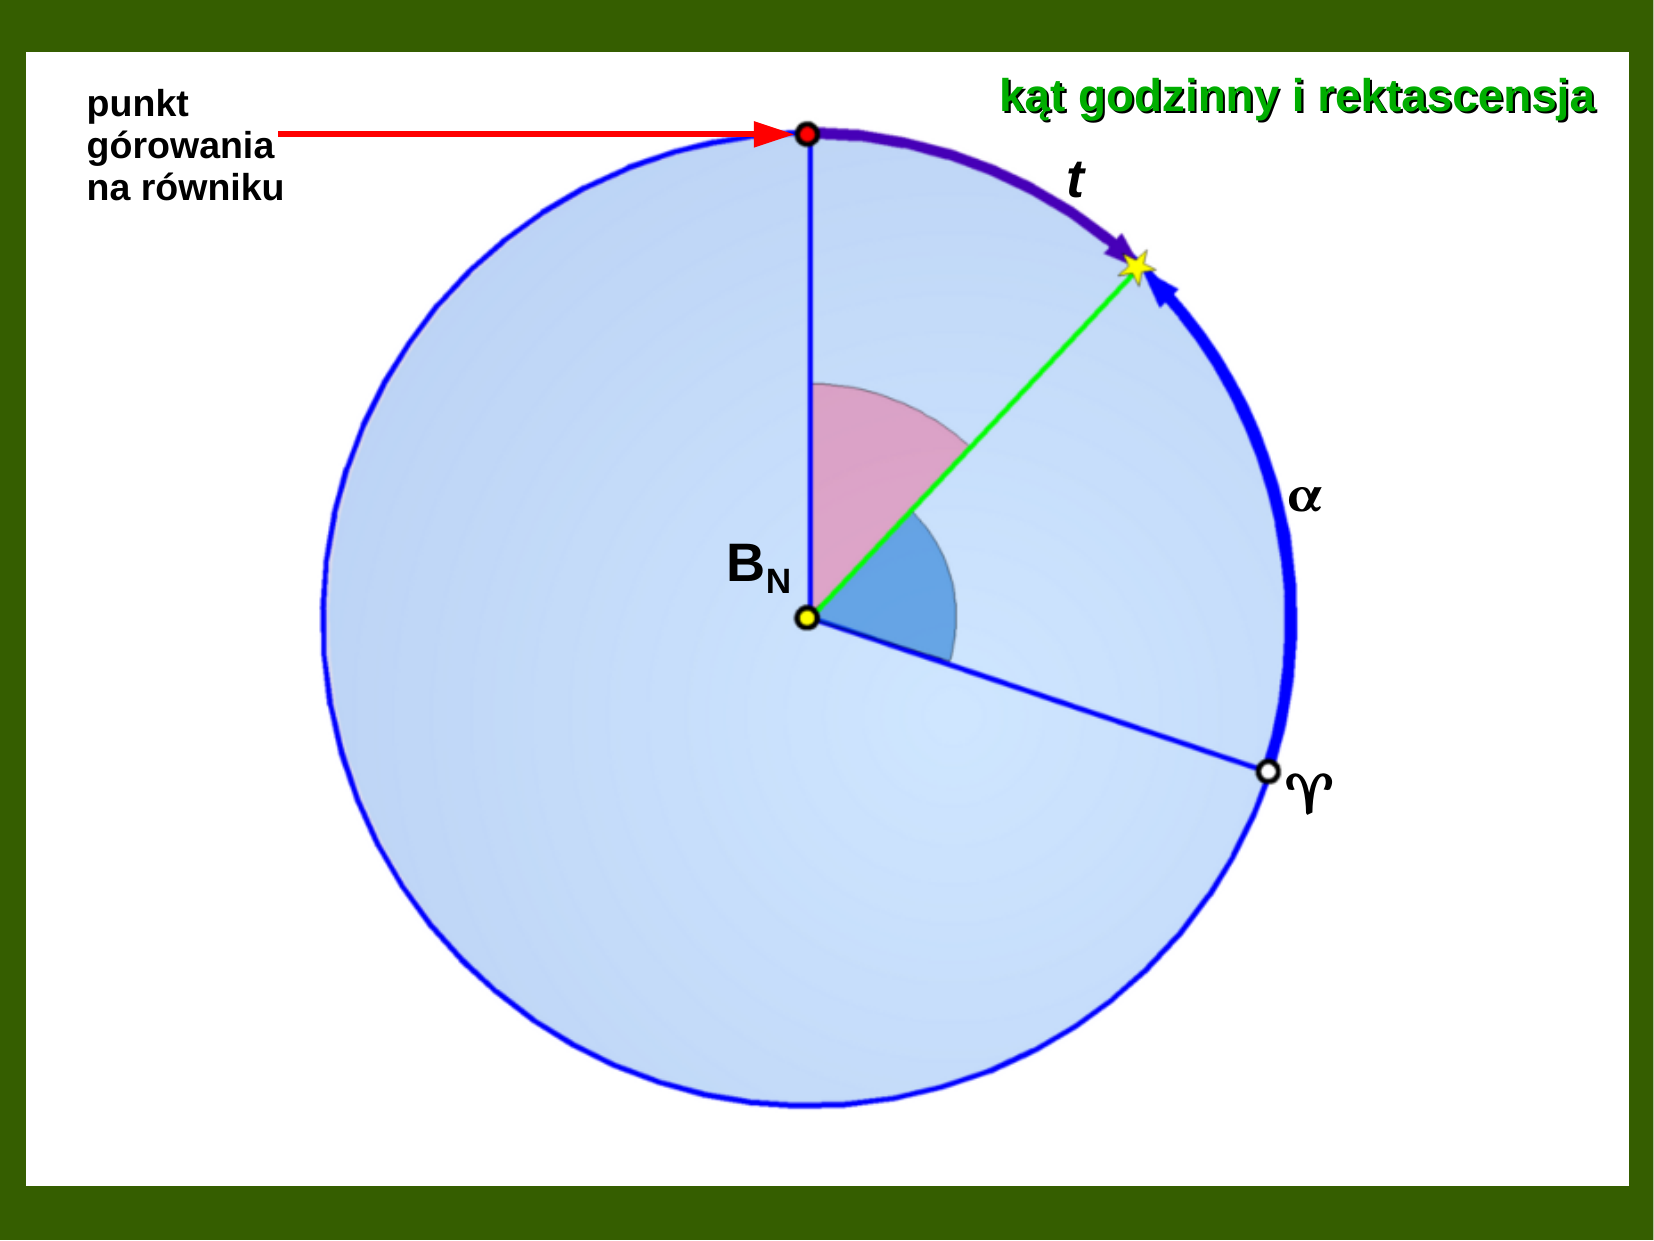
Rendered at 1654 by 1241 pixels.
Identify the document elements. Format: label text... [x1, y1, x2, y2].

text_box punkt górowania na równiku [71, 74, 301, 216]
text_box BN [711, 525, 807, 608]
text_box t [1051, 140, 1099, 216]
text_box α [1272, 455, 1338, 533]
text_box ♈ [1270, 751, 1349, 828]
text_box kąt godzinny i rektascensja [984, 62, 1611, 129]
picture [26, 52, 1629, 1186]
